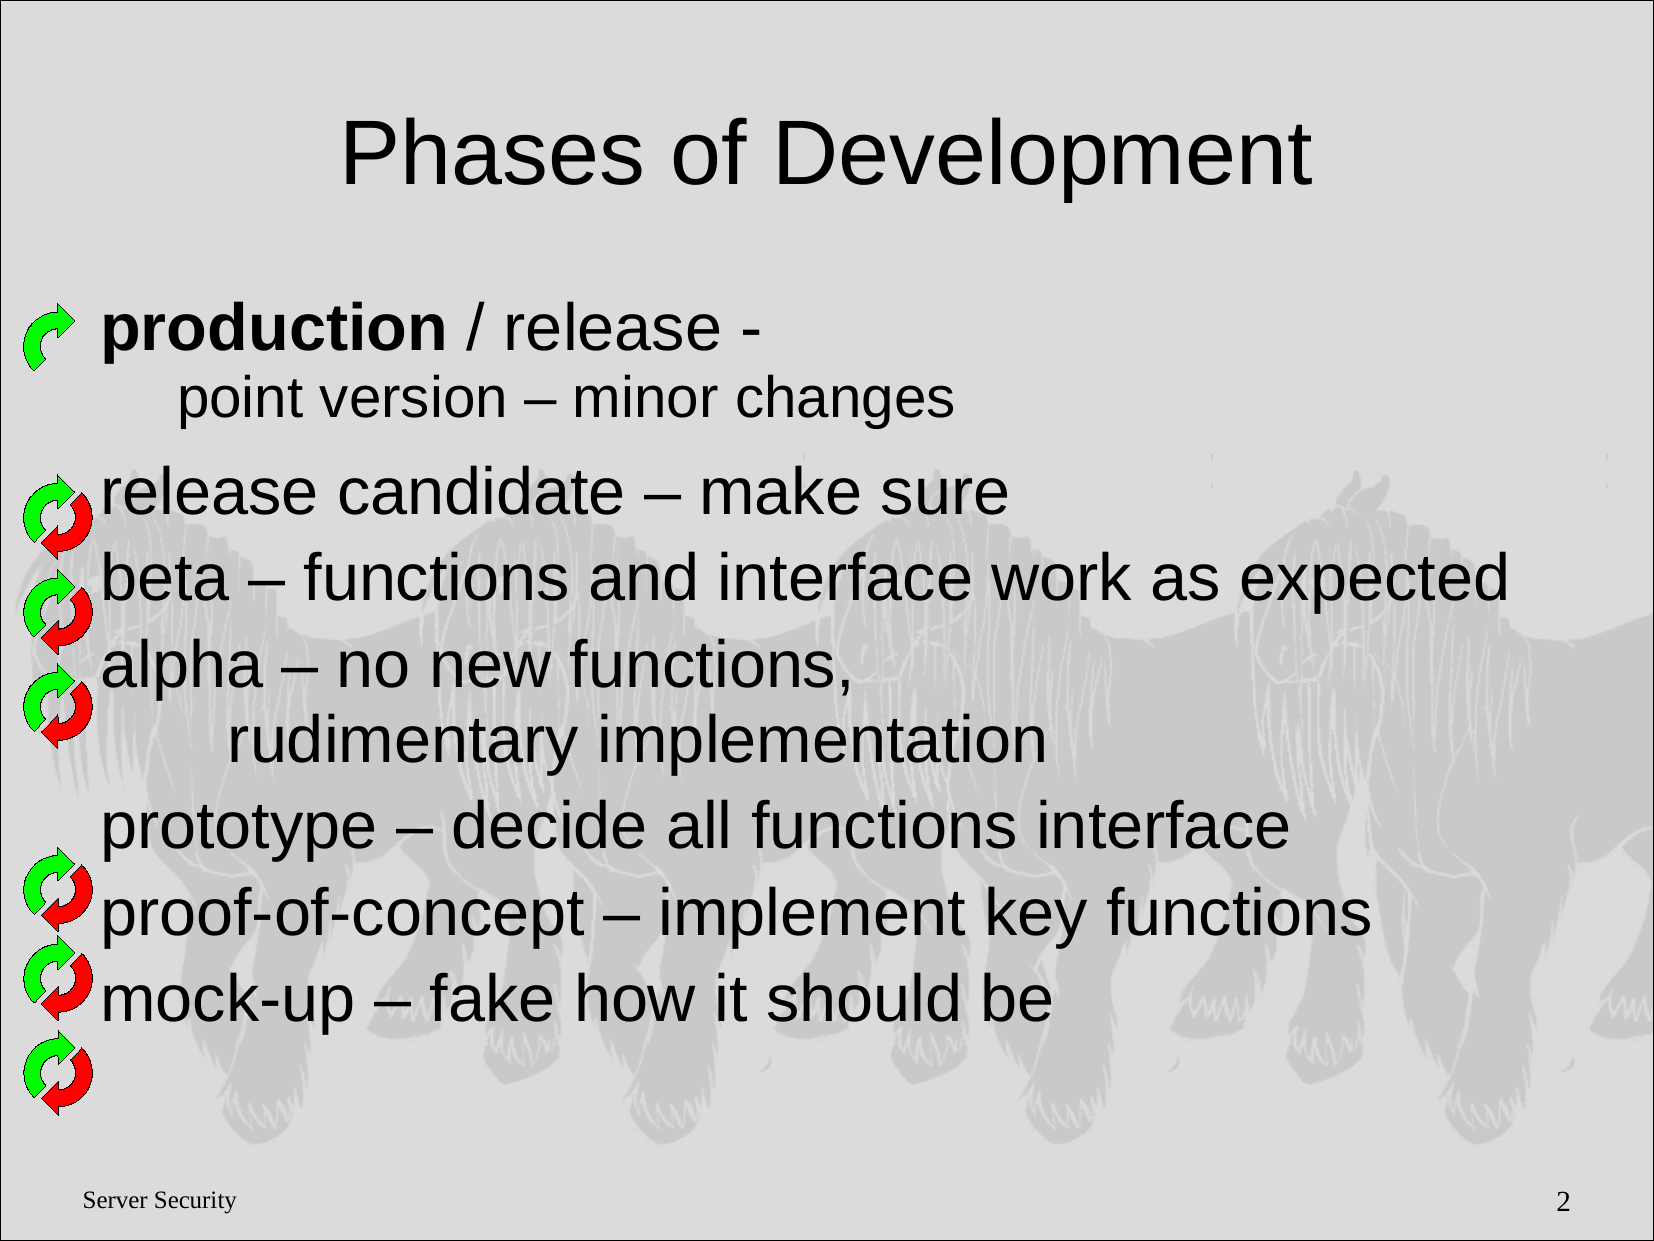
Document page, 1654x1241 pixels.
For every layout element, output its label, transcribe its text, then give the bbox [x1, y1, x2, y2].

text_box [41, 953, 93, 1021]
text_box [41, 681, 93, 749]
text_box [23, 663, 75, 732]
text_box [23, 1030, 75, 1098]
text_box [23, 569, 75, 637]
text_box [23, 847, 75, 915]
text_box [23, 474, 75, 543]
text_box [41, 864, 93, 932]
text_box [23, 935, 75, 1003]
text_box [23, 303, 75, 371]
text_box [41, 587, 93, 655]
list production / release - point version – minor changes release candidate – make sure beta – functions and interface work as expected alpha – no new functions, rudimentary implementation prototype – decide all functions interface proof-of-concept – implement key functions mock-up – fake how it should be [82, 290, 1571, 1113]
text_box [41, 492, 93, 560]
text_box [41, 1047, 93, 1116]
title Phases of Development [82, 49, 1571, 257]
